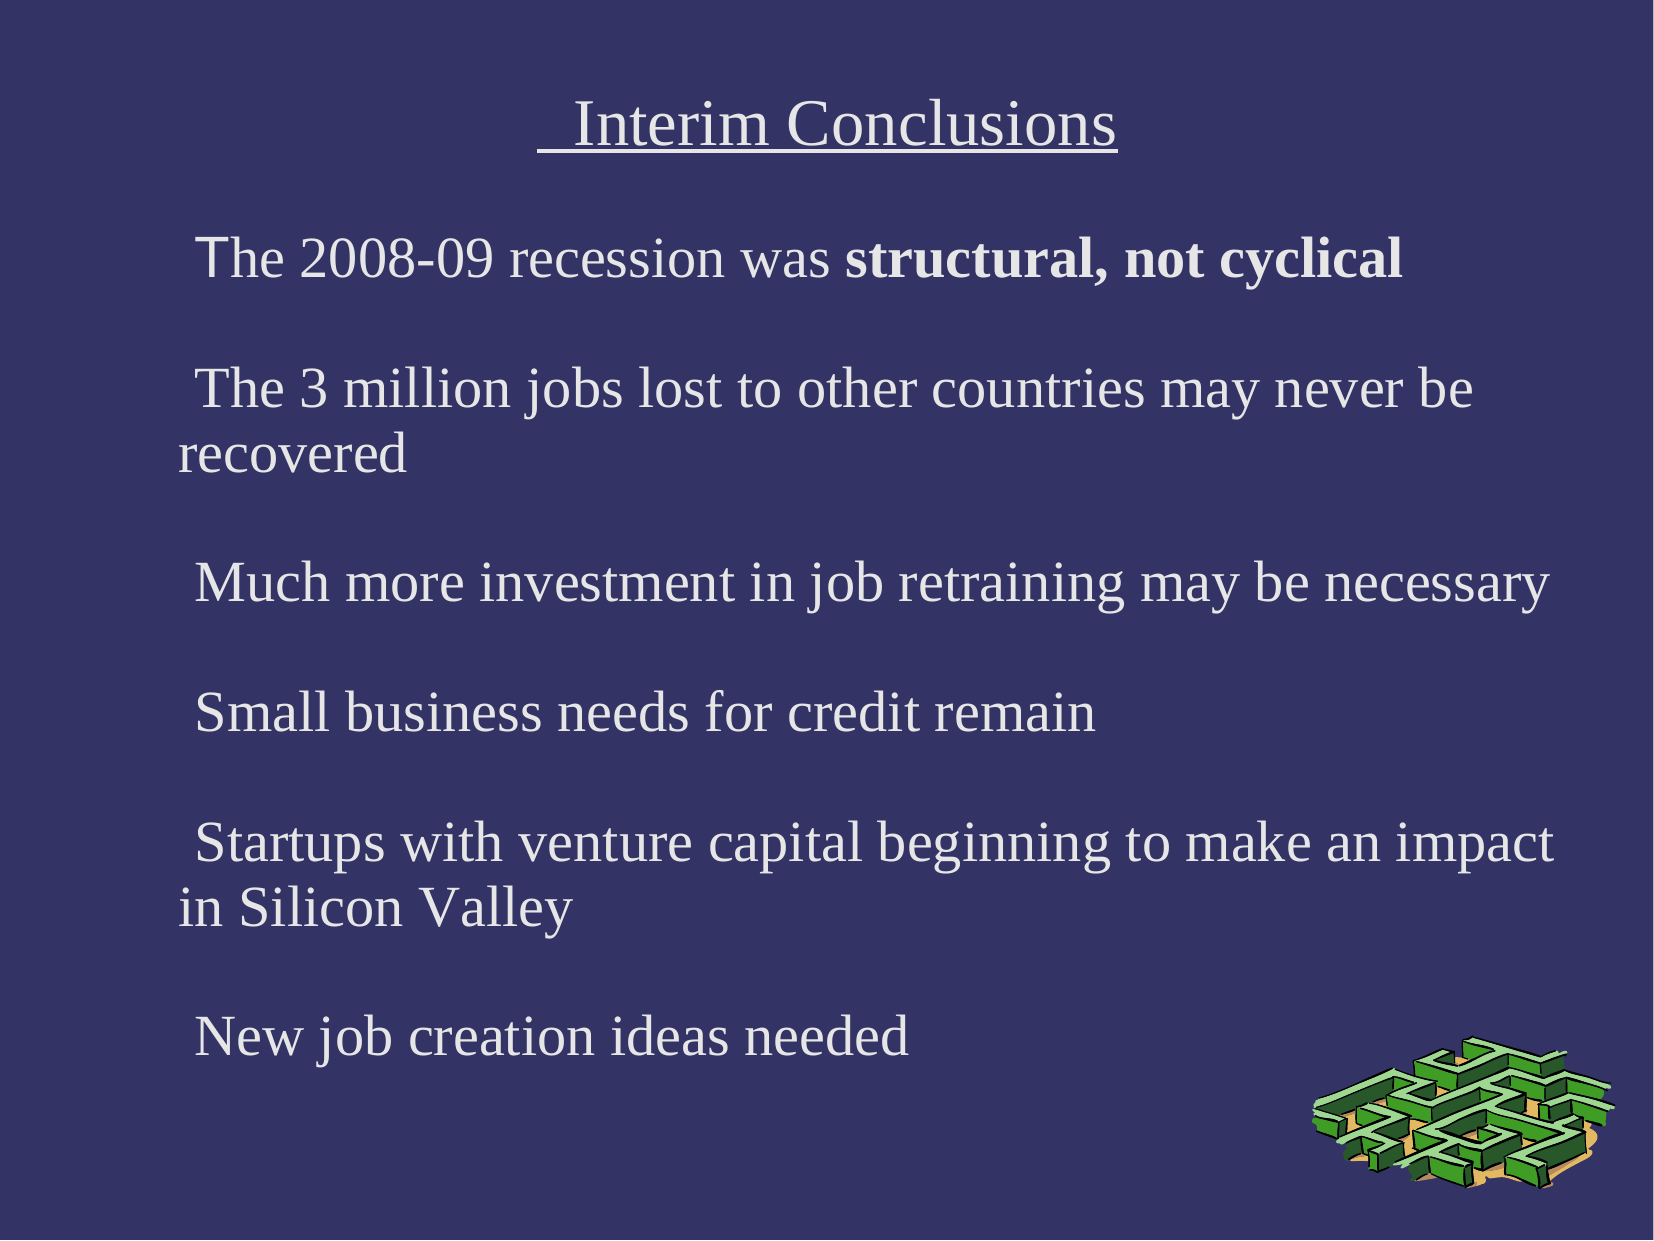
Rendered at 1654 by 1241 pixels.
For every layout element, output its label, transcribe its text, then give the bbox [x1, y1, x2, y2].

title Interim Conclusions [121, 19, 1534, 227]
list The 2008-09 recession was structural, not cyclical The 3 million jobs lost to other countries may never be recovered Much more investment in job retraining may be necessary Small business needs for credit remain Startups with venture capital beginning to make an impact in Silicon Valley New job creation ideas needed [178, 225, 1570, 1147]
